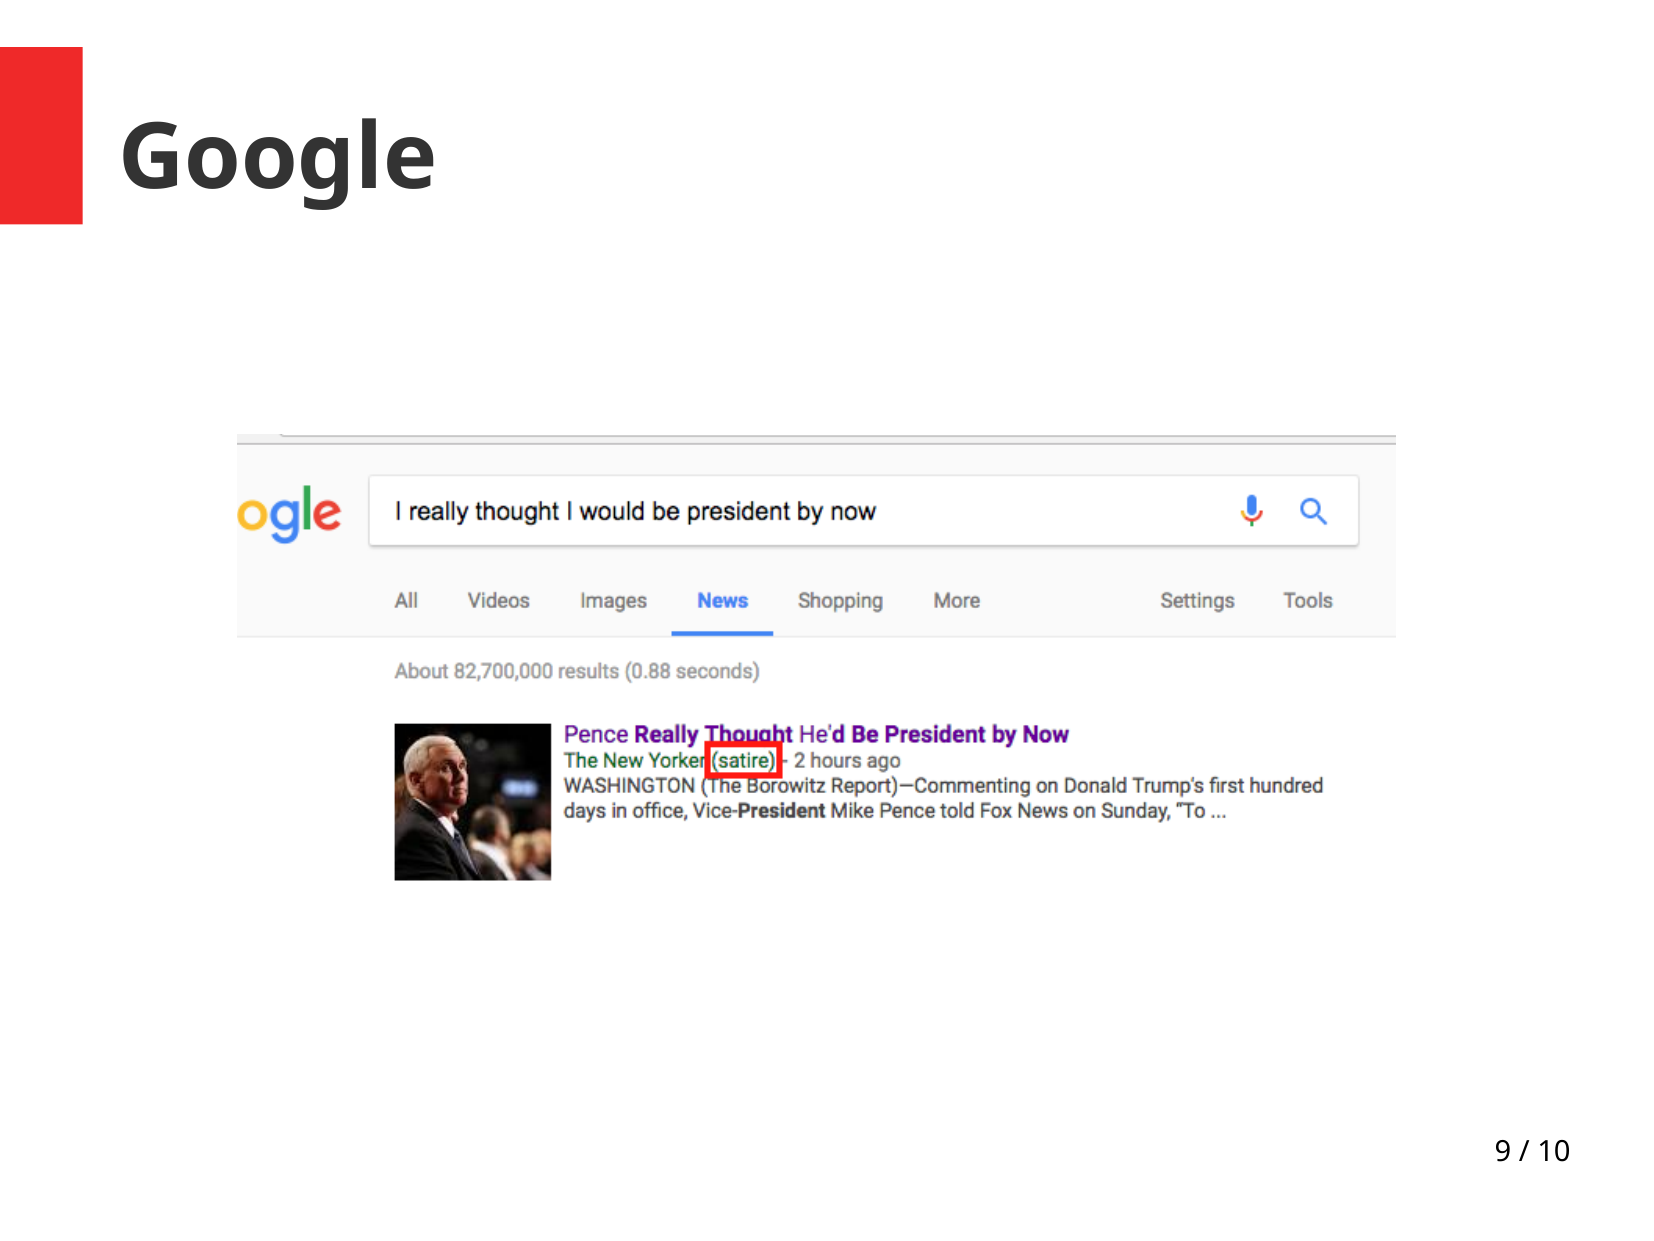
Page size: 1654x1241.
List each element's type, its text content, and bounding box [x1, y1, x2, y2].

title Google [118, 49, 1571, 257]
picture [237, 434, 1396, 909]
